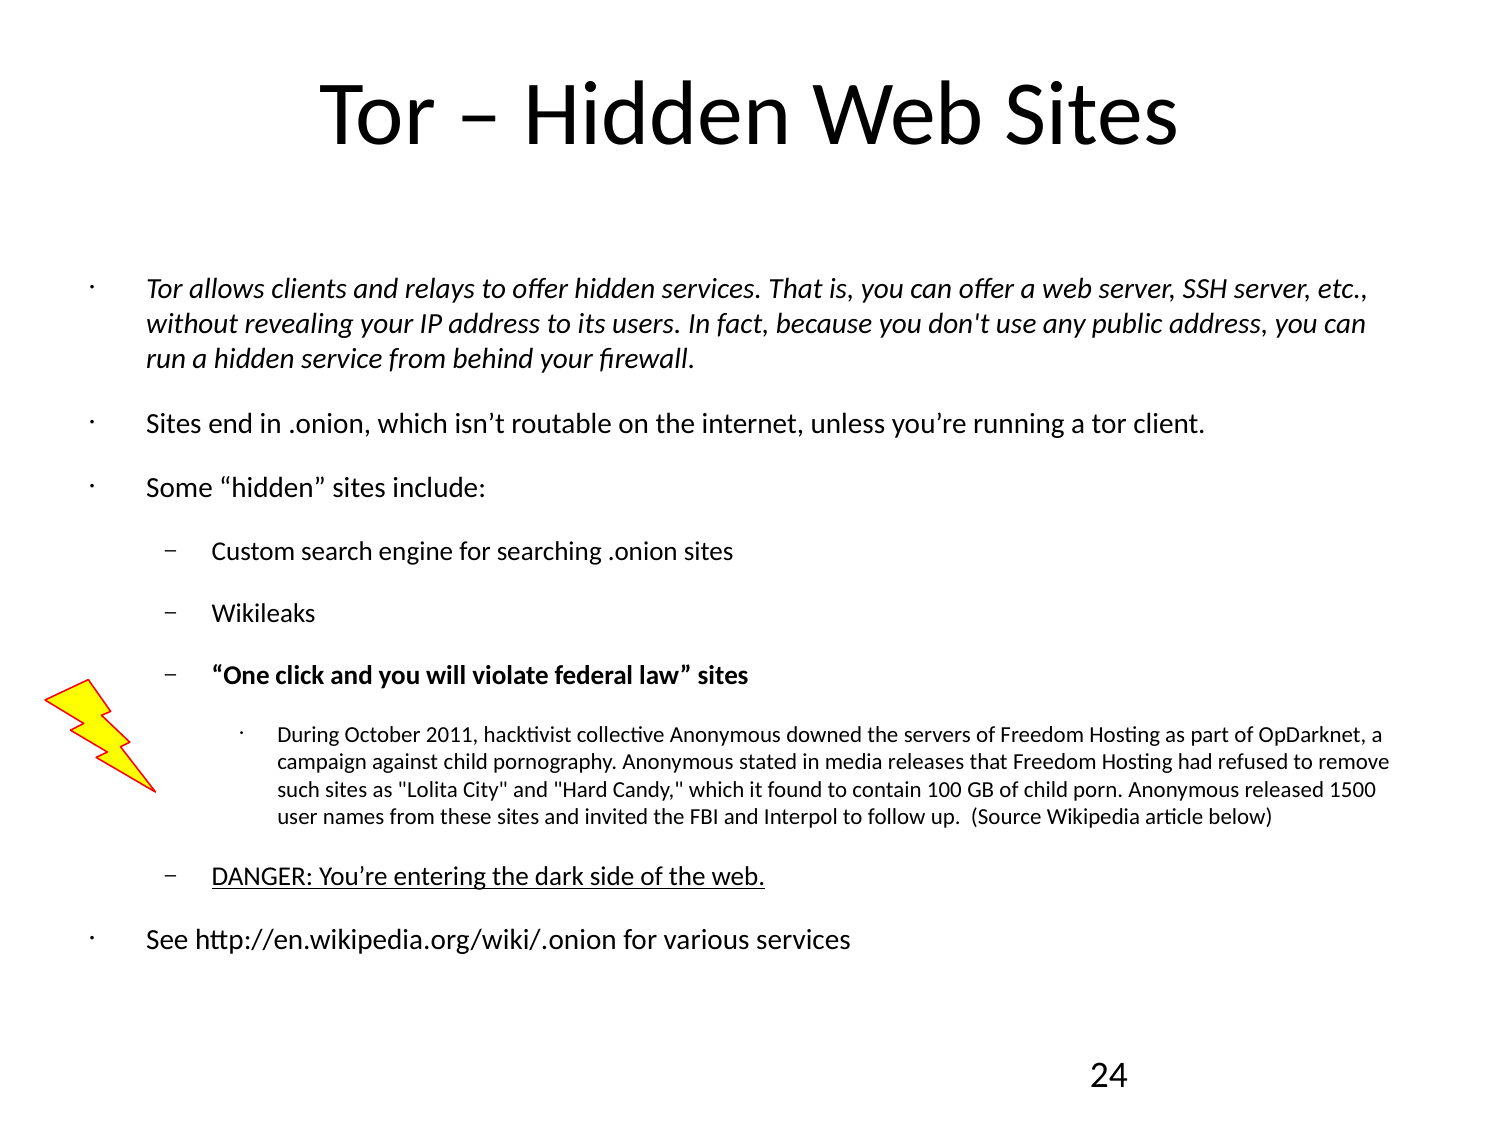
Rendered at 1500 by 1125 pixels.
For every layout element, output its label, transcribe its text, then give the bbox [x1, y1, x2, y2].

list Tor allows clients and relays to offer hidden services. That is, you can offer a web server, SSH server, etc., without revealing your IP address to its users. In fact, because you don't use any public address, you can run a hidden service from behind your firewall. Sites end in .onion, which isn’t routable on the internet, unless you’re running a tor client. Some “hidden” sites include: Custom search engine for searching .onion sites Wikileaks “One click and you will violate federal law” sites During October 2011, hacktivist collective Anonymous downed the servers of Freedom Hosting as part of OpDarknet, a campaign against child pornography. Anonymous stated in media releases that Freedom Hosting had refused to remove such sites as "Lolita City" and "Hard Candy," which it found to contain 100 GB of child porn. Anonymous released 1500 user names from these sites and invited the FBI and Interpol to follow up. (Source Wikipedia article below) DANGER: You’re entering the dark side of the web. See http://en.wikipedia.org/wiki/.onion for various services [75, 262, 1425, 1005]
title Tor – Hidden Web Sites [75, 45, 1425, 233]
slide_number <number> [1074, 1042, 1425, 1103]
text_box [45, 679, 156, 793]
